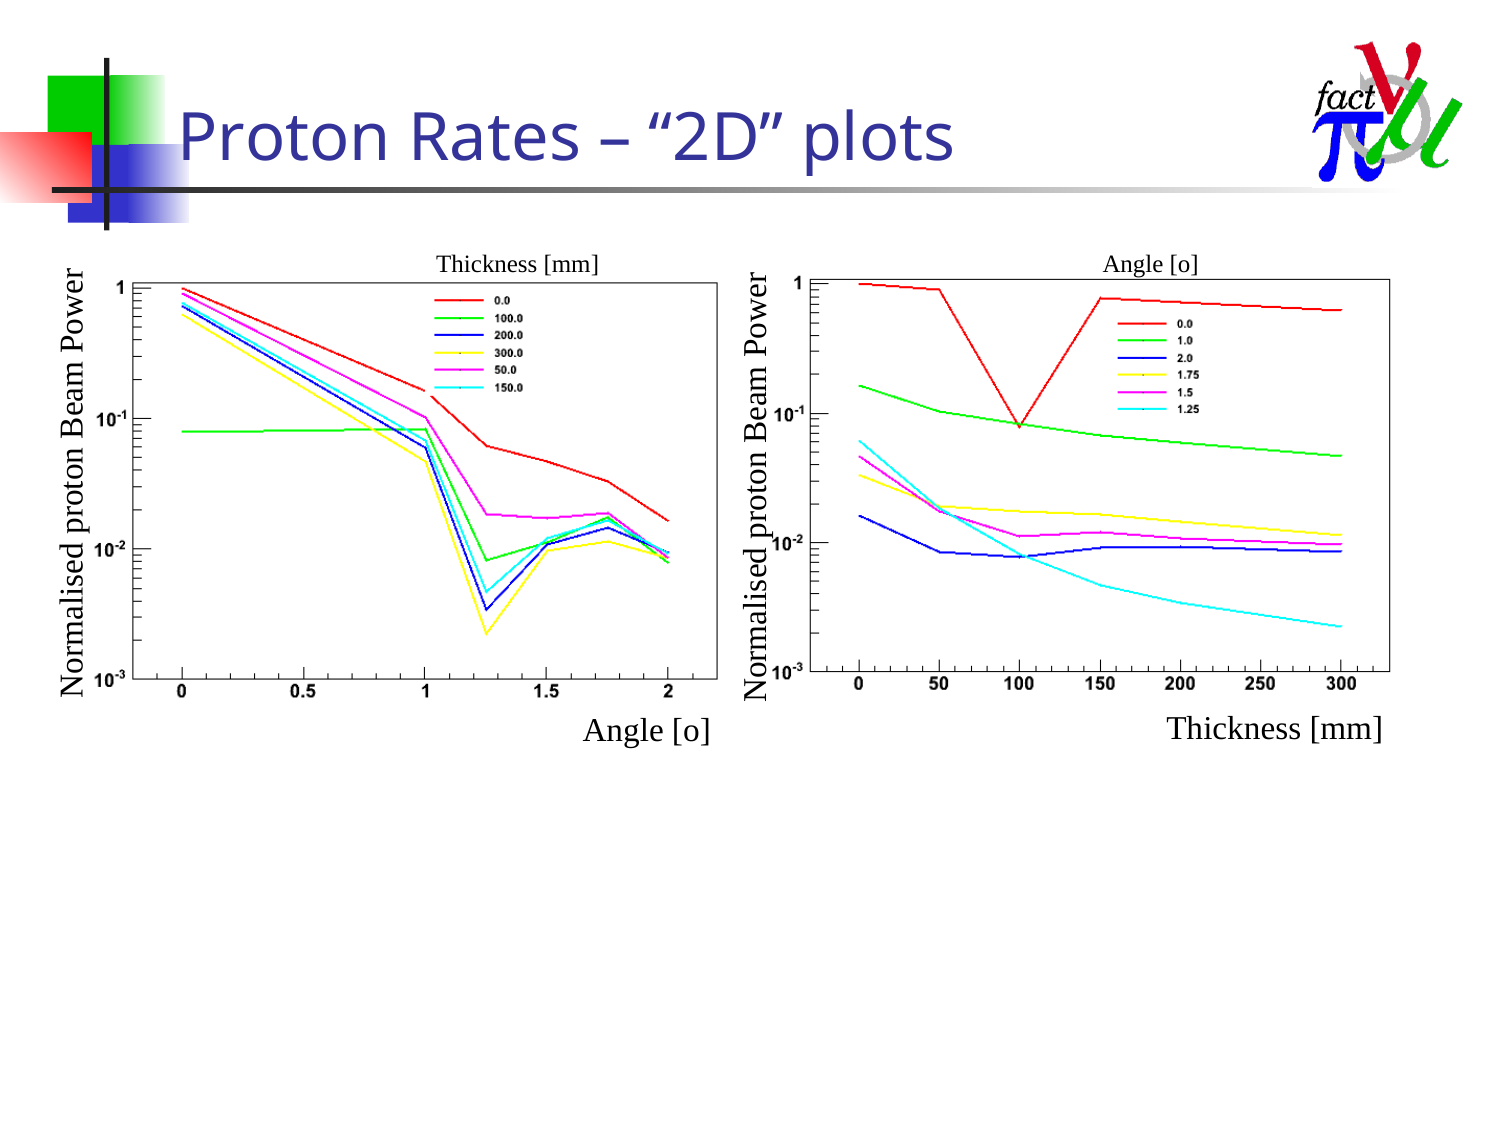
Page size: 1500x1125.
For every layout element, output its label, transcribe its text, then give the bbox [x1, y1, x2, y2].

text_box Angle [o] [567, 704, 727, 757]
picture [1441, 41, 1463, 188]
text_box Thickness [mm] [1151, 702, 1398, 755]
text_box Thickness [mm] [421, 242, 615, 286]
picture [60, 230, 1462, 730]
title Proton Rates – “2D” plots [162, 0, 1441, 188]
text_box Normalised proton Beam Power [728, 259, 781, 718]
text_box Normalised proton Beam Power [45, 254, 98, 713]
text_box Angle [o] [1087, 242, 1214, 286]
